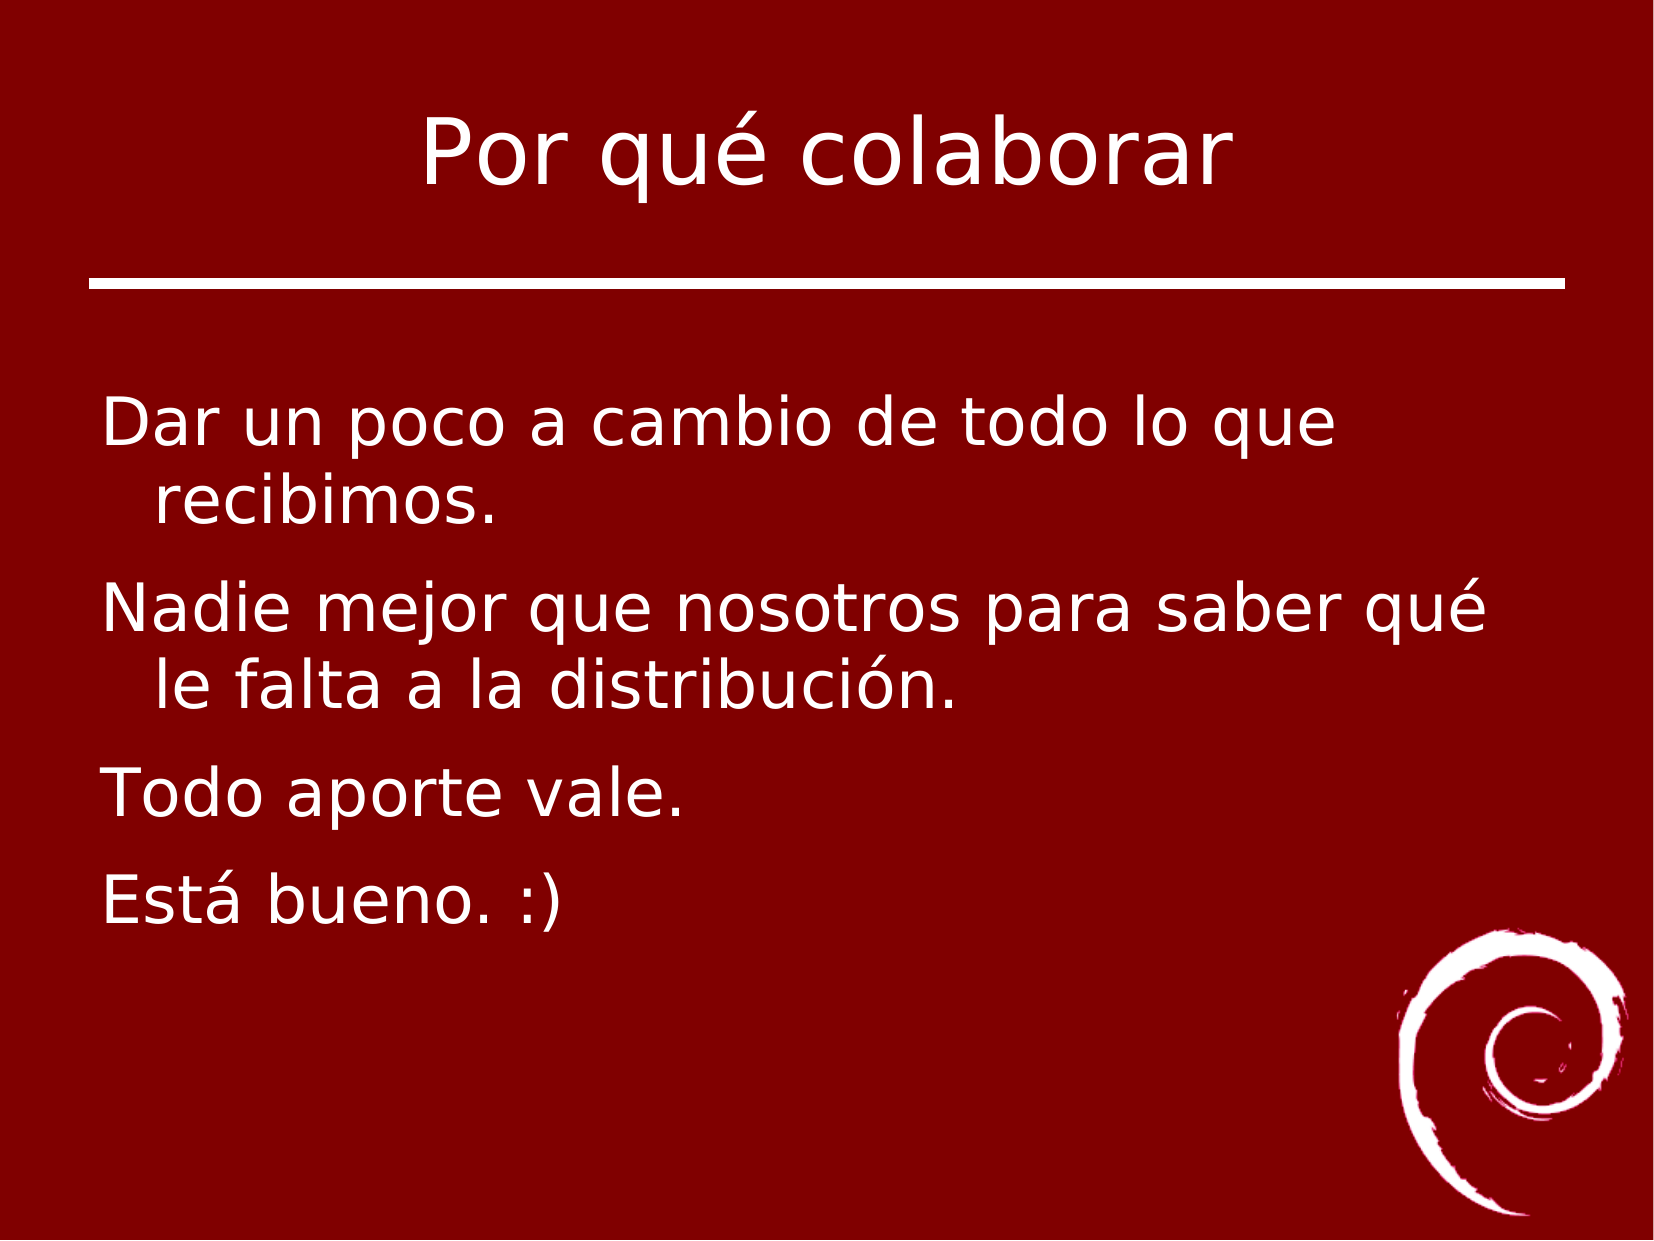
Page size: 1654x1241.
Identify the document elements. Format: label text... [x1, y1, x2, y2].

title Por qué colaborar [82, 56, 1571, 250]
list Dar un poco a cambio de todo lo que recibimos. Nadie mejor que nosotros para saber qué le falta a la distribución. Todo aporte vale. Está bueno. :) [82, 383, 1571, 1094]
picture [1394, 925, 1632, 1218]
